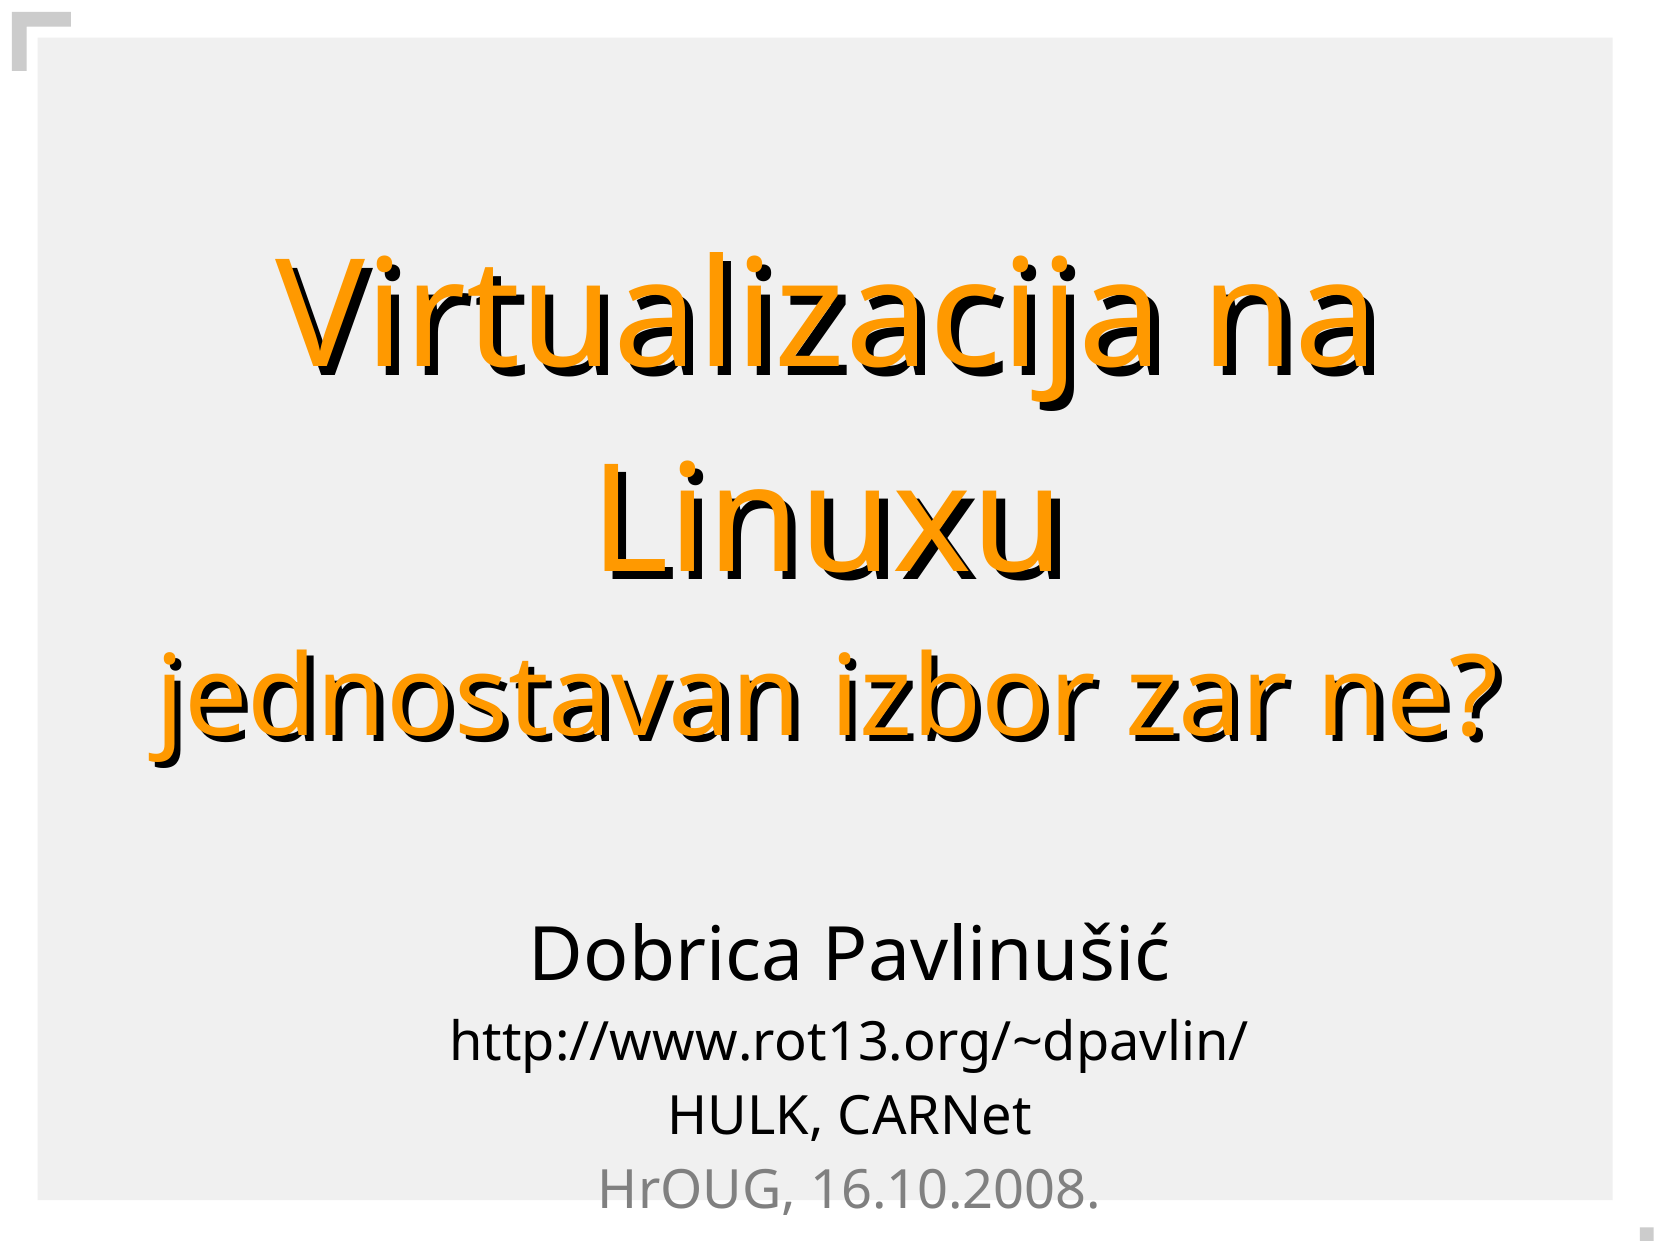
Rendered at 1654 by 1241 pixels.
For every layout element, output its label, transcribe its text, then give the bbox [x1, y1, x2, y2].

title Virtualizacija na Linuxu jednostavan izbor zar ne? [121, 75, 1534, 900]
list Dobrica Pavlinušić http://www.rot13.org/~dpavlin/ HULK, CARNet HrOUG, 16.10.2008. [121, 900, 1561, 1164]
